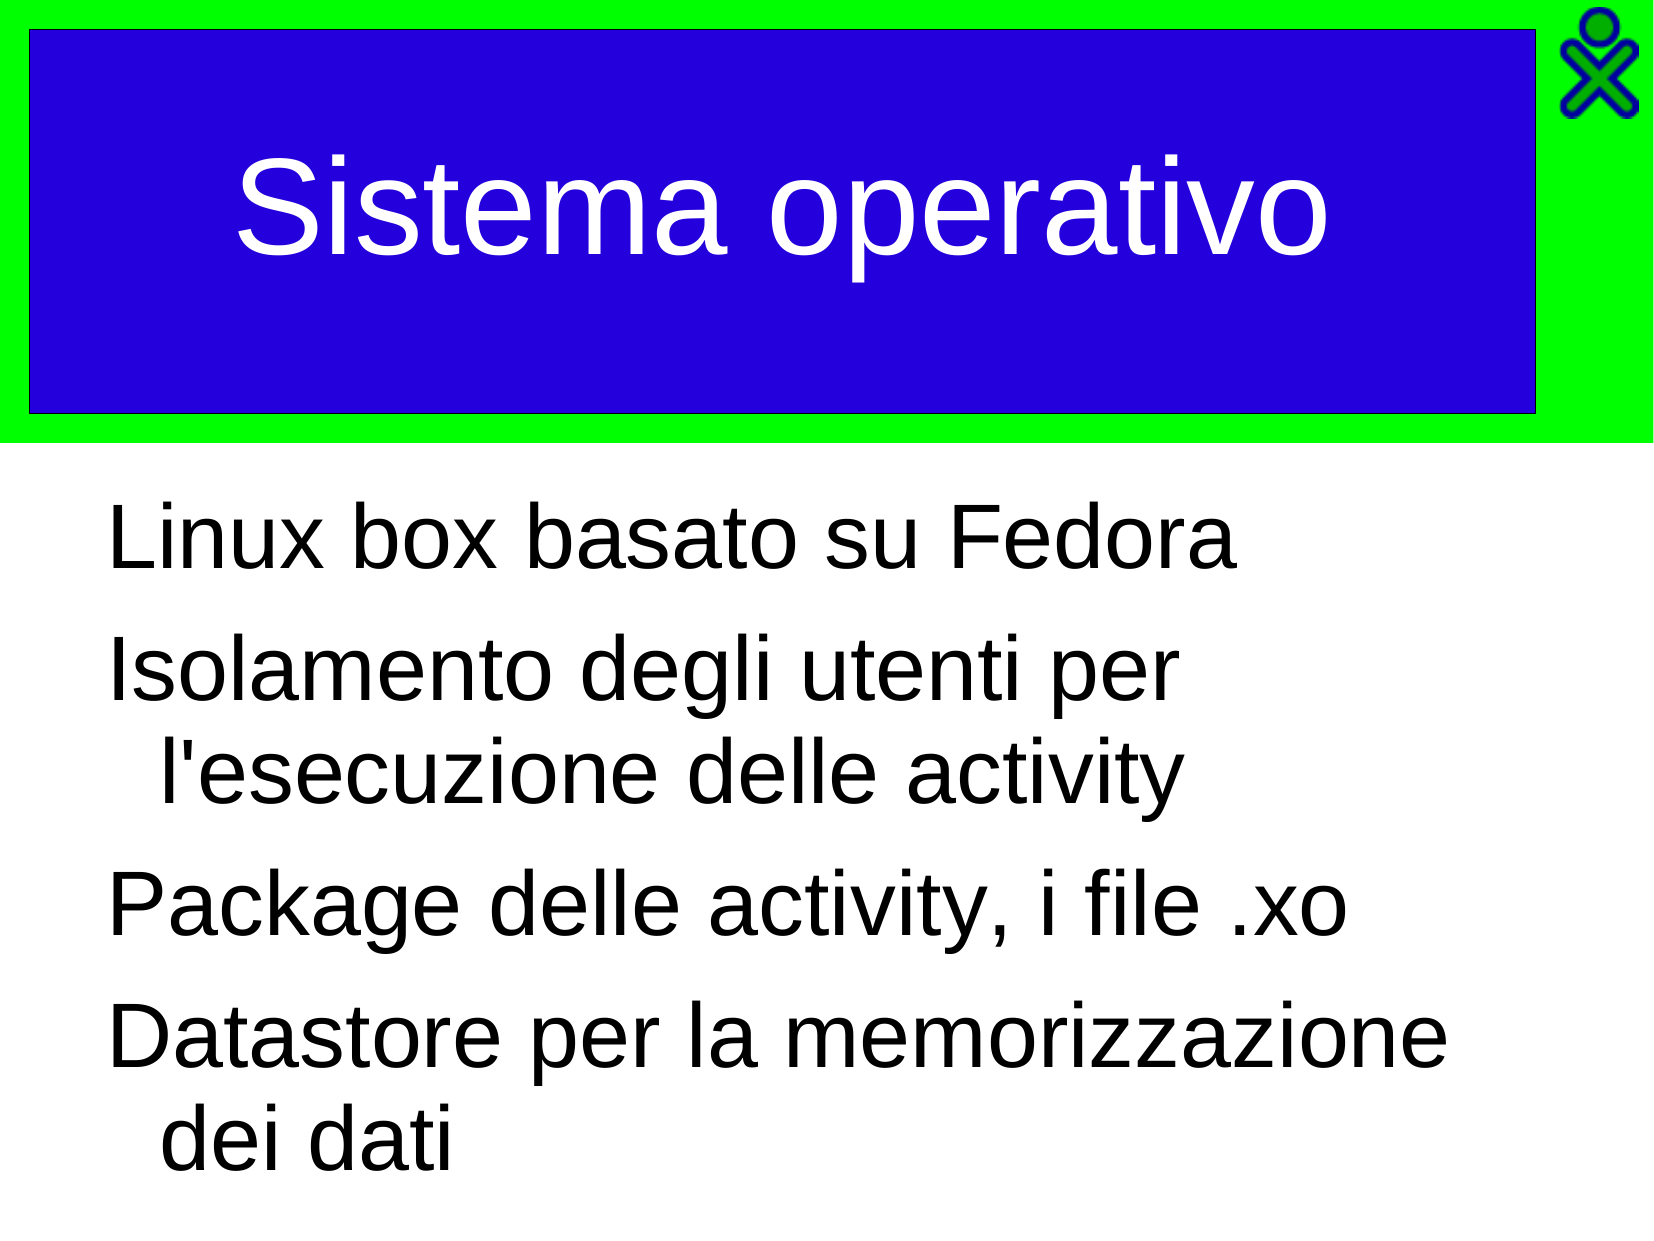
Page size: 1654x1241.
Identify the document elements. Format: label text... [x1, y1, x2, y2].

list Linux box basato su Fedora Isolamento degli utenti per l'esecuzione delle activity Package delle activity, i file .xo Datastore per la memorizzazione dei dati [88, 485, 1577, 1190]
picture [1559, 7, 1639, 119]
title Sistema operativo [59, 0, 1506, 414]
